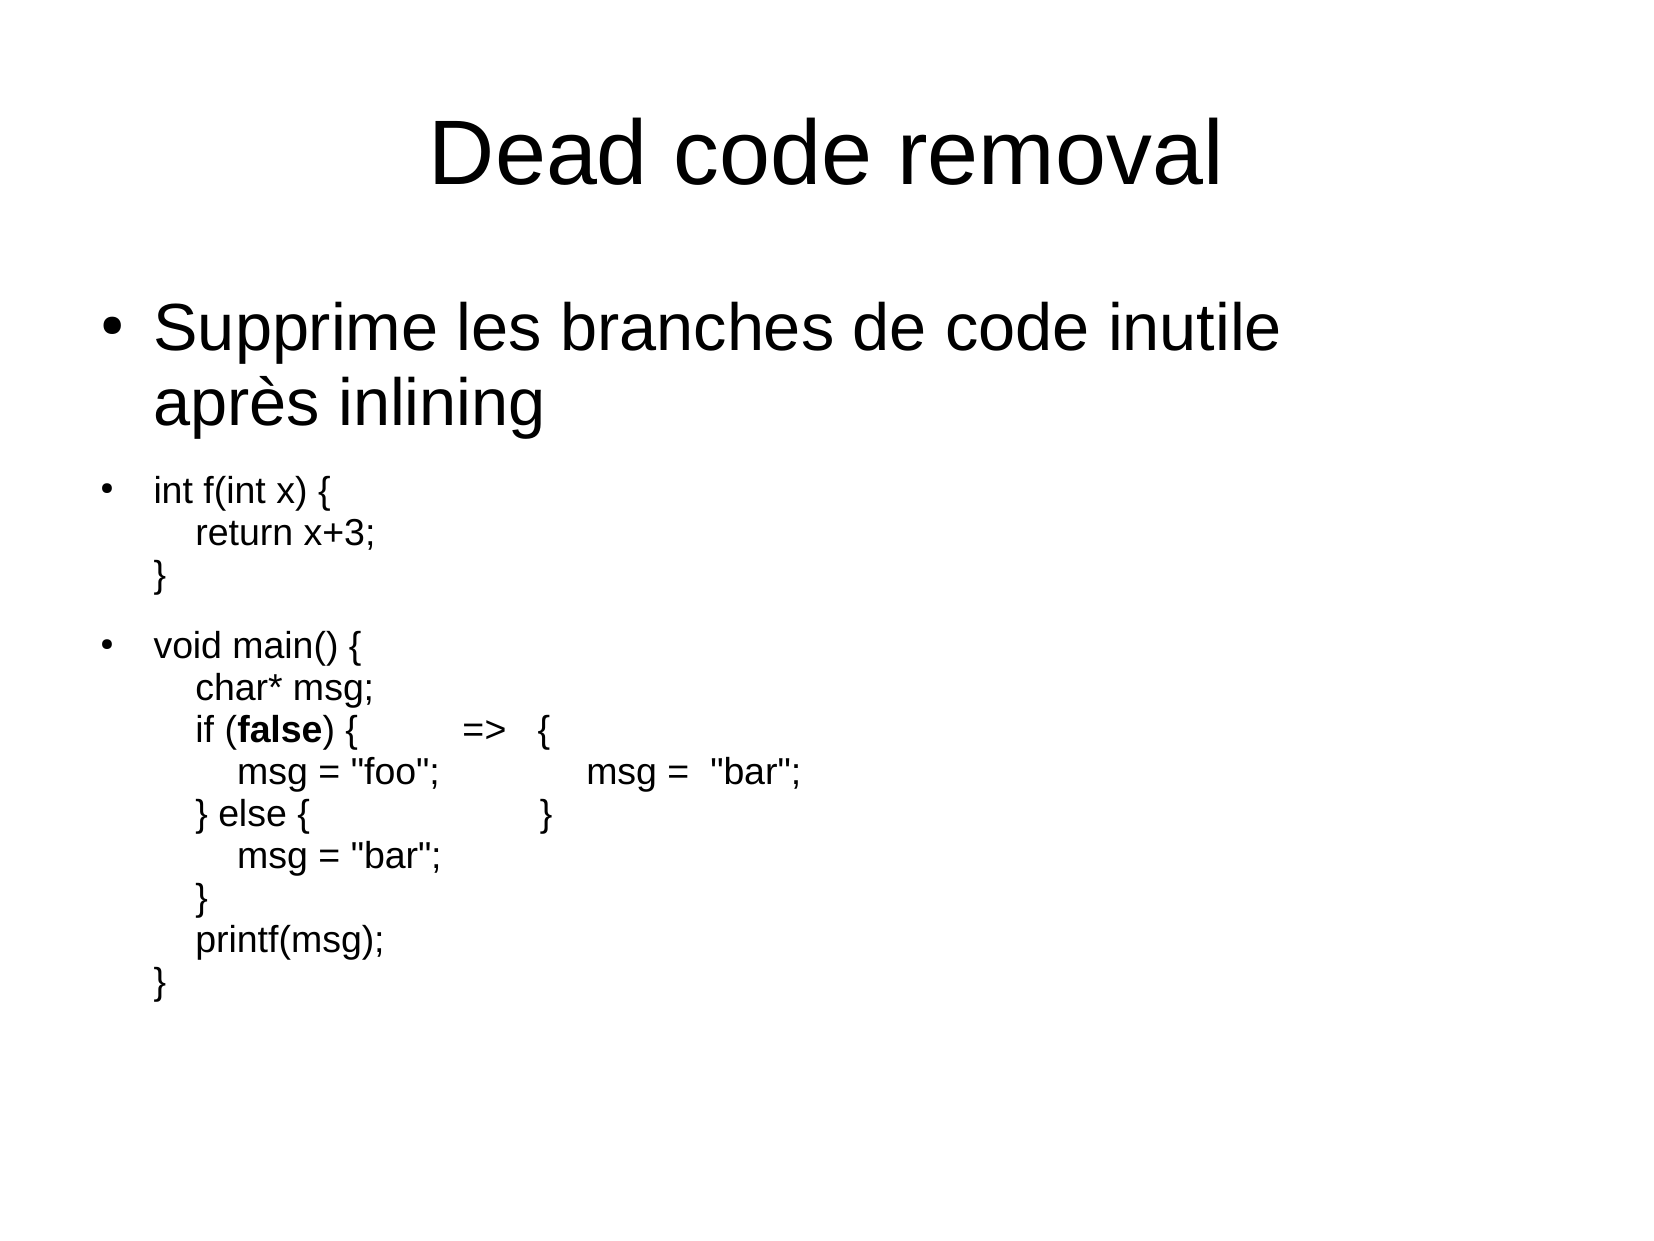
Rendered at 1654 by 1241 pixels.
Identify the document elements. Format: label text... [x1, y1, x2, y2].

title Dead code removal [82, 56, 1571, 250]
list Supprime les branches de code inutile après inlining int f(int x) { return x+3; } void main() { char* msg; if (false) { => { msg = "foo"; msg = "bar"; } else { } msg = "bar"; } printf(msg); } [82, 290, 1571, 1094]
